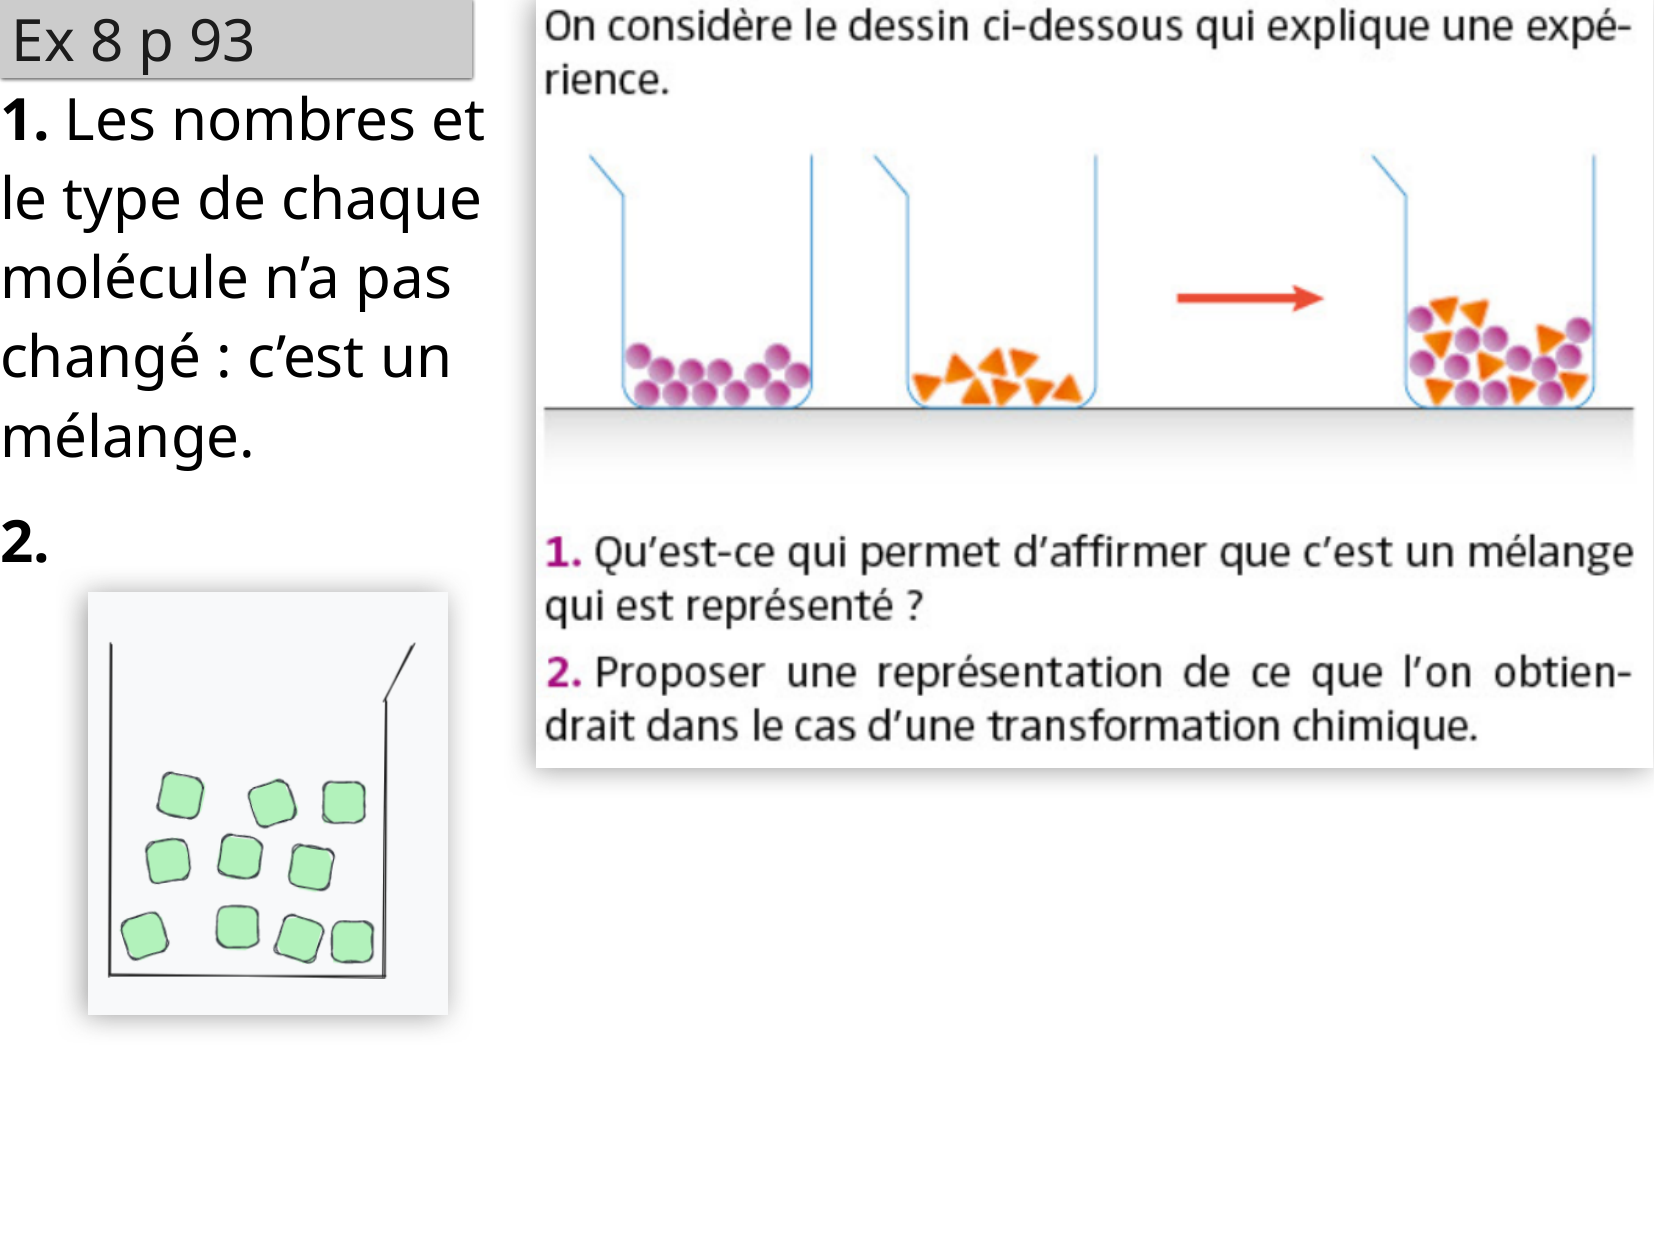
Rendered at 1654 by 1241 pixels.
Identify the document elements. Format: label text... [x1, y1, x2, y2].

picture [536, 0, 1654, 768]
title Ex 8 p 93 [0, 0, 473, 78]
list 1. Les nombres et le type de chaque molécule n’a pas changé : c’est un mélange. 2. [0, 78, 1654, 1241]
picture [88, 592, 448, 1015]
